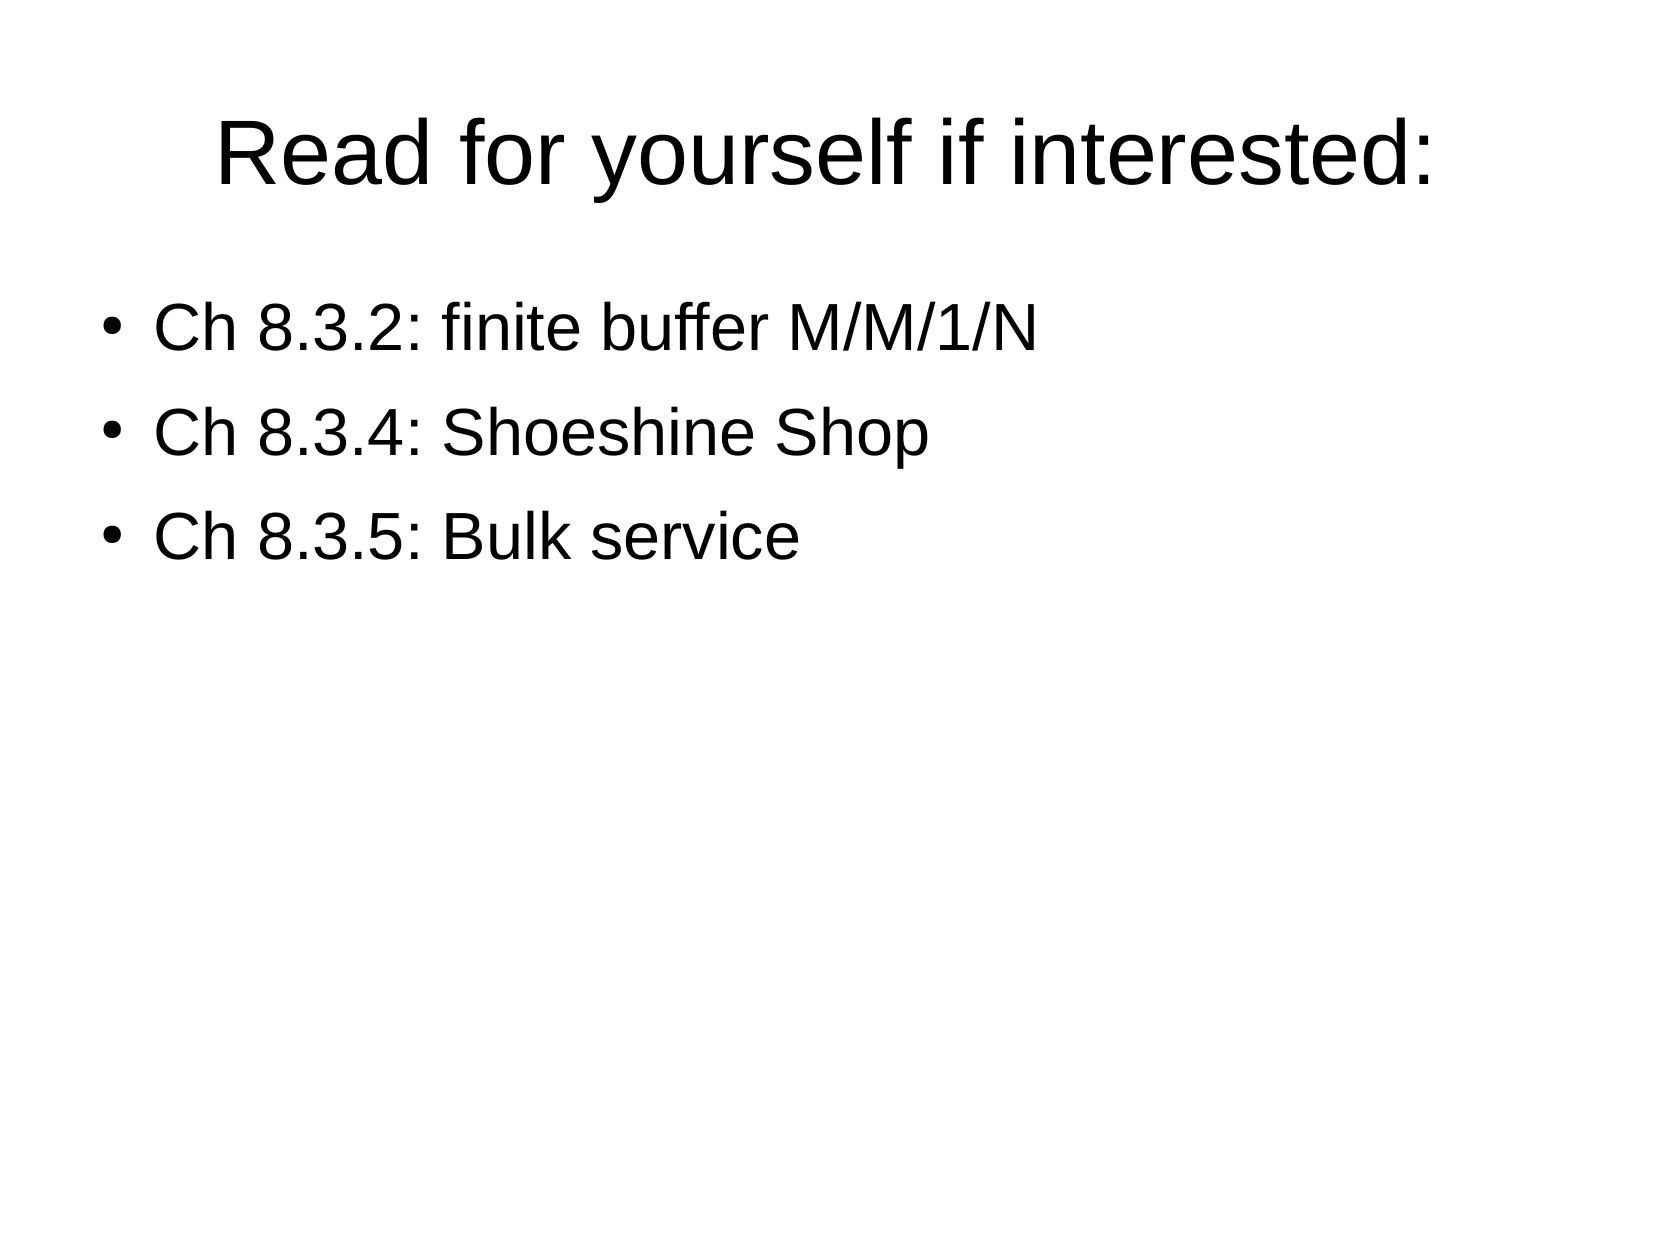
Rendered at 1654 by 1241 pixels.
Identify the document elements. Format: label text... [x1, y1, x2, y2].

list Ch 8.3.2: finite buffer M/M/1/N Ch 8.3.4: Shoeshine Shop Ch 8.3.5: Bulk service [82, 290, 1571, 1109]
title Read for yourself if interested: [82, 56, 1571, 250]
